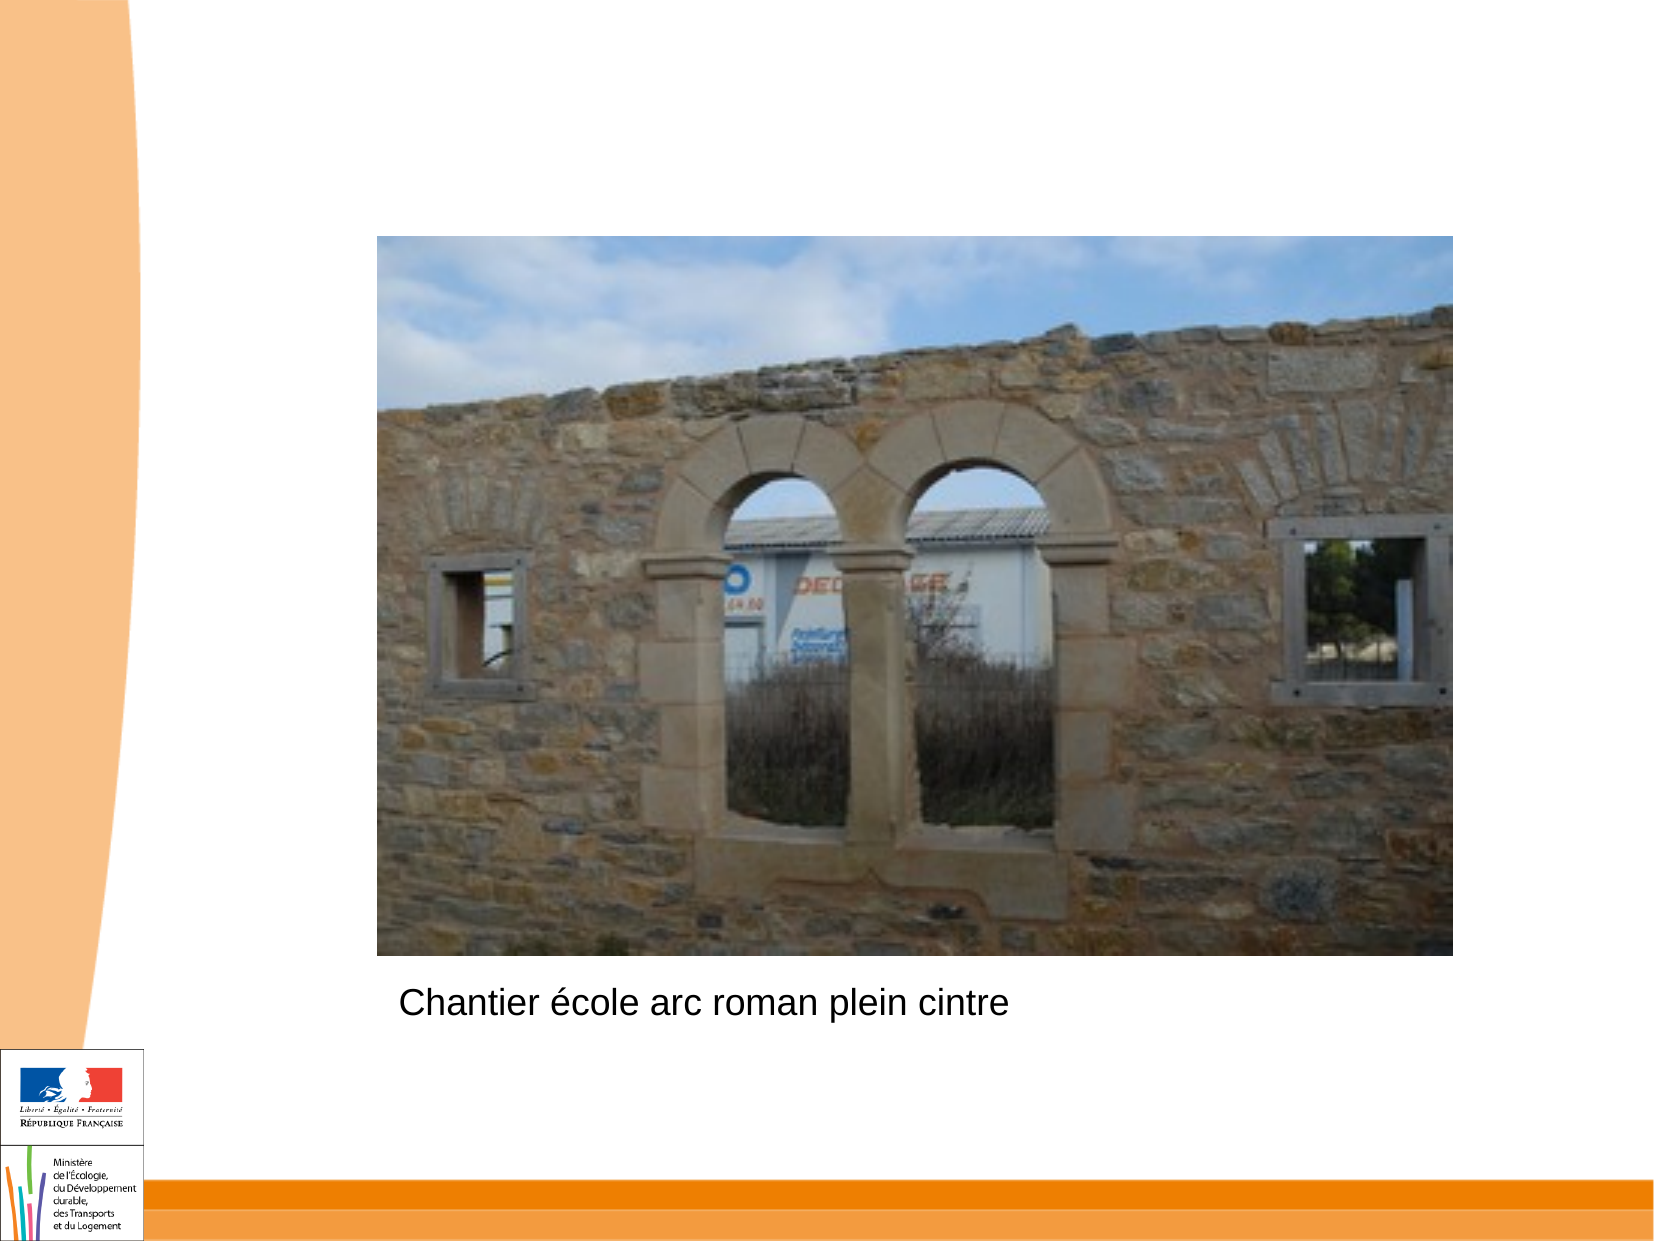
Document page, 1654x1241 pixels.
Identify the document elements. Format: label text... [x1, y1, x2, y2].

picture [0, 0, 1654, 1241]
text_box Chantier école arc roman plein cintre [383, 974, 1152, 1061]
